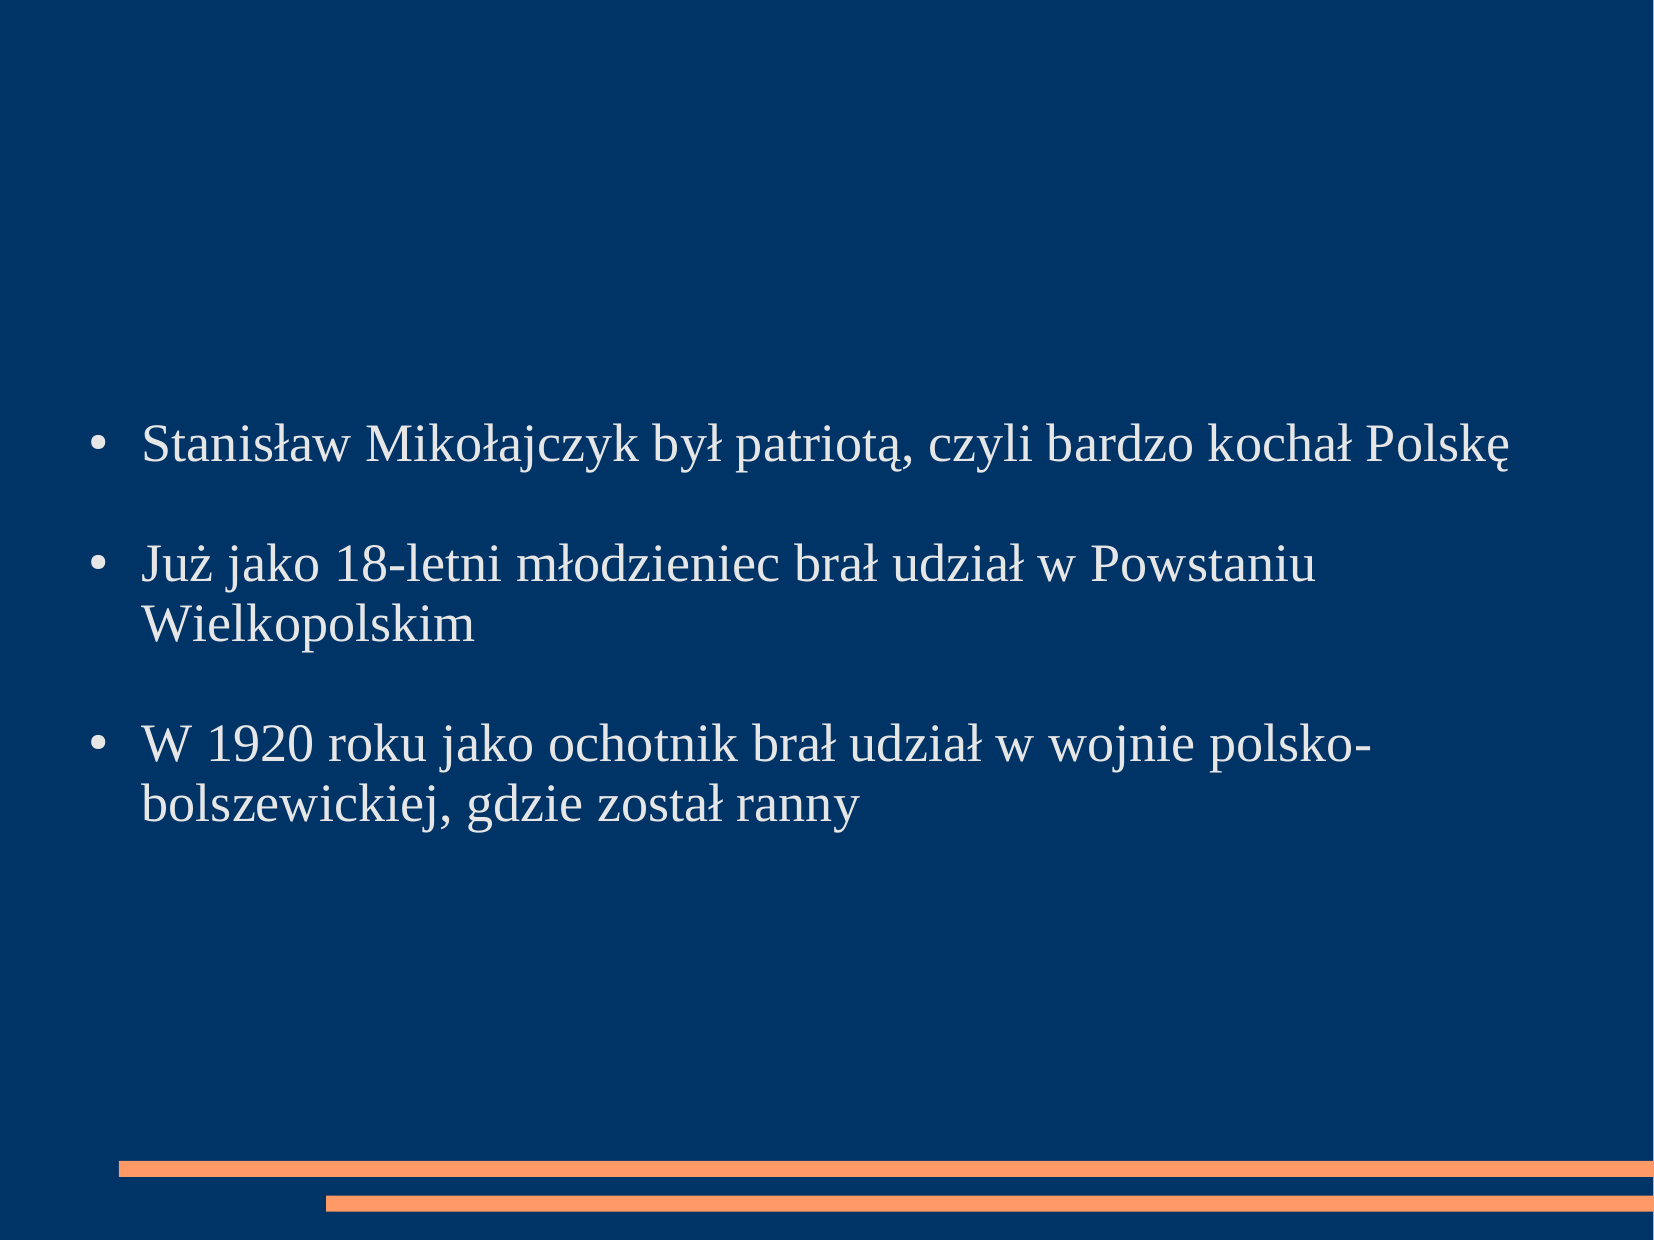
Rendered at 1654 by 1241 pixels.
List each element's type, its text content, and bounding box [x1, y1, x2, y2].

list Stanisław Mikołajczyk był patriotą, czyli bardzo kochał Polskę Już jako 18-letni młodzieniec brał udział w Powstaniu Wielkopolskim W 1920 roku jako ochotnik brał udział w wojnie polsko-bolszewickiej, gdzie został ranny [70, 413, 1559, 841]
